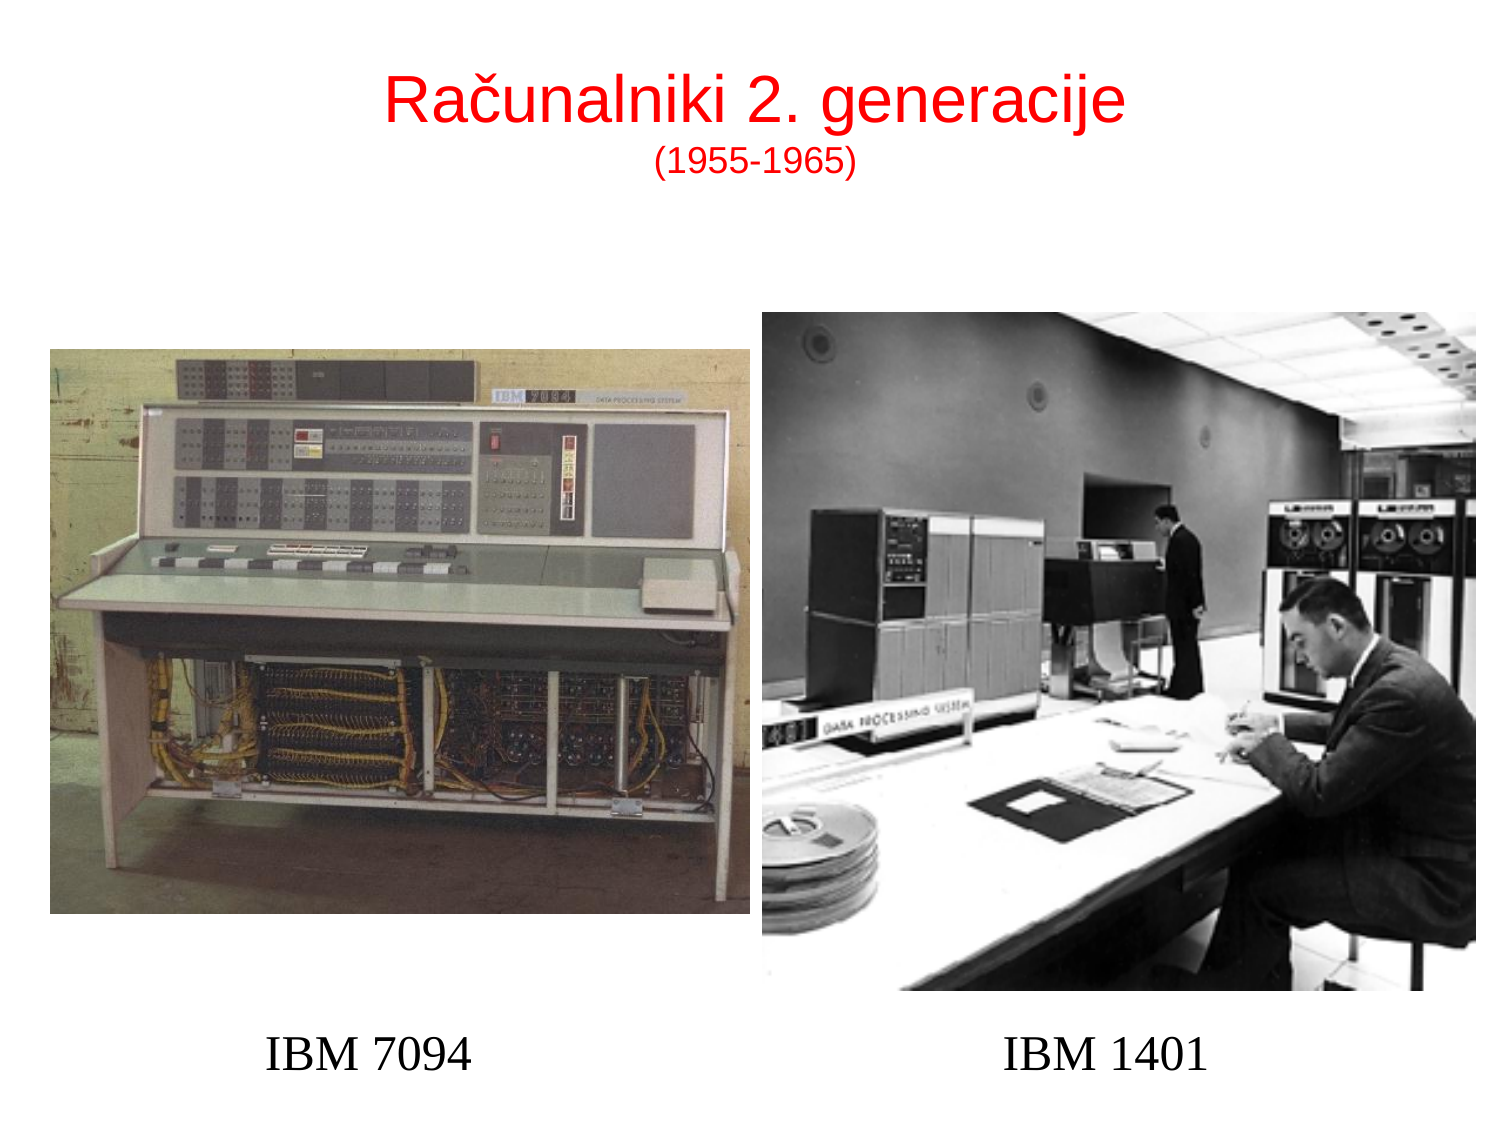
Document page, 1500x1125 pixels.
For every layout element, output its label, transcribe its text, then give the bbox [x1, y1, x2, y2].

text_box IBM 7094 [250, 1012, 487, 1088]
title Računalniki 2. generacije (1955-1965) [190, 48, 1321, 189]
text_box IBM 1401 [987, 1012, 1225, 1088]
picture [50, 349, 751, 914]
picture [762, 312, 1476, 991]
